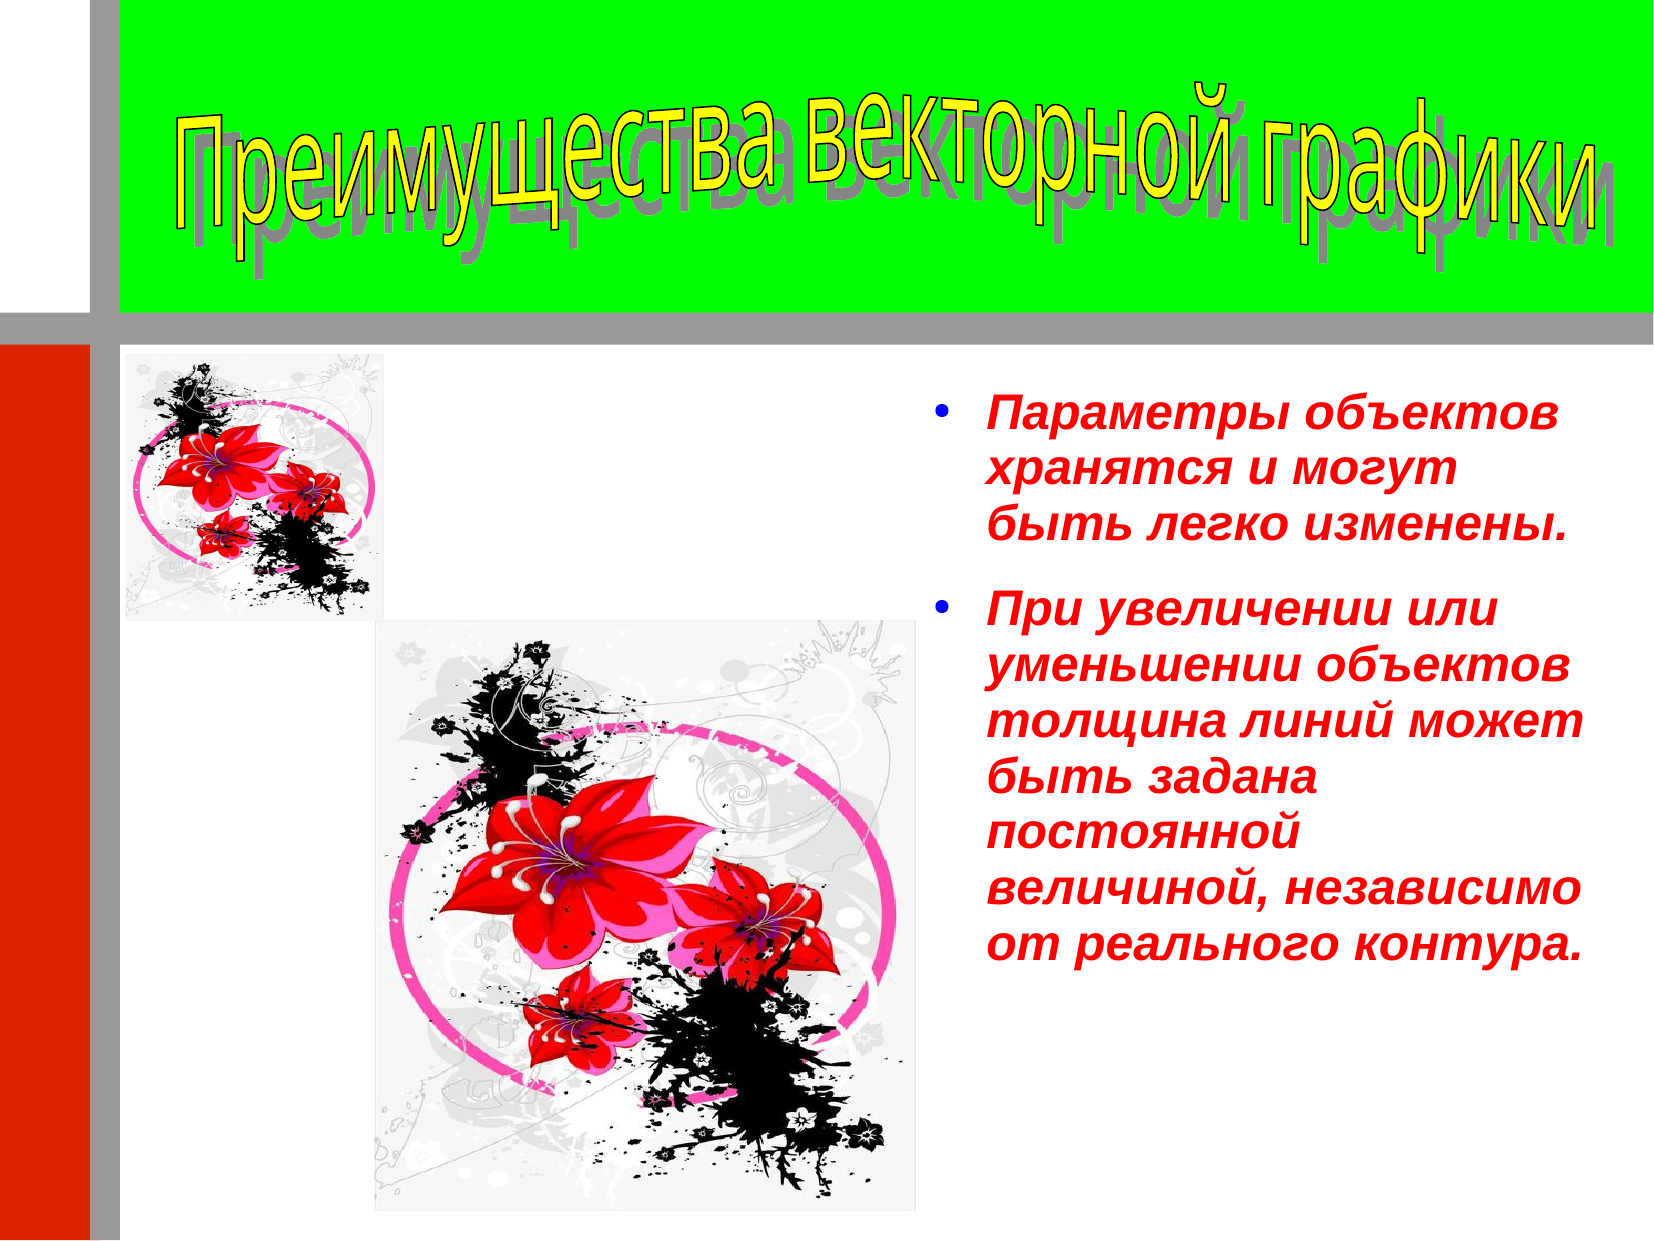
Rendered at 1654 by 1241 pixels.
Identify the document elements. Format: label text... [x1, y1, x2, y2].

text_box Преимущества векторной графики [1395, 97, 1447, 254]
text_box Преимущества векторной графики [177, 114, 222, 229]
text_box Преимущества векторной графики [737, 101, 774, 189]
text_box Преимущества векторной графики [564, 114, 603, 201]
text_box Преимущества векторной графики [1194, 81, 1226, 107]
text_box Преимущества векторной графики [1458, 135, 1498, 222]
text_box Преимущества векторной графики [941, 97, 978, 183]
text_box Преимущества векторной графики [236, 137, 277, 262]
text_box Преимущества векторной графики [1511, 139, 1548, 226]
text_box Преимущества векторной графики [1137, 112, 1179, 199]
text_box Преимущества векторной графики [611, 110, 644, 197]
text_box Преимущества векторной графики [1264, 121, 1292, 205]
text_box Преимущества векторной графики [903, 95, 940, 181]
text_box Преимущества векторной графики [692, 106, 731, 191]
text_box Преимущества векторной графики [1035, 104, 1076, 226]
text_box Преимущества векторной графики [808, 97, 846, 183]
text_box Преимущества векторной графики [1086, 108, 1126, 195]
text_box Преимущества векторной графики [648, 108, 685, 194]
text_box Преимущества векторной графики [1555, 142, 1595, 229]
picture [118, 354, 916, 1211]
text_box Преимущества векторной графики [285, 134, 324, 221]
text_box Преимущества векторной графики [854, 93, 893, 180]
text_box Преимущества векторной графики [387, 126, 436, 214]
text_box Преимущества векторной графики [1300, 123, 1340, 245]
text_box Преимущества векторной графики [334, 131, 374, 218]
list Параметры объектов хранятся и могут быть легко изменены. При увеличении или уменьшении объектов толщина линий может быть задана постоянной величиной, независимо от реального контура. [916, 383, 1595, 1150]
text_box Преимущества векторной графики [442, 123, 485, 246]
text_box Преимущества векторной графики [491, 118, 559, 230]
text_box Преимущества векторной графики [1348, 127, 1385, 214]
text_box Преимущества векторной графики [983, 100, 1025, 187]
text_box Преимущества векторной графики [1189, 115, 1229, 202]
